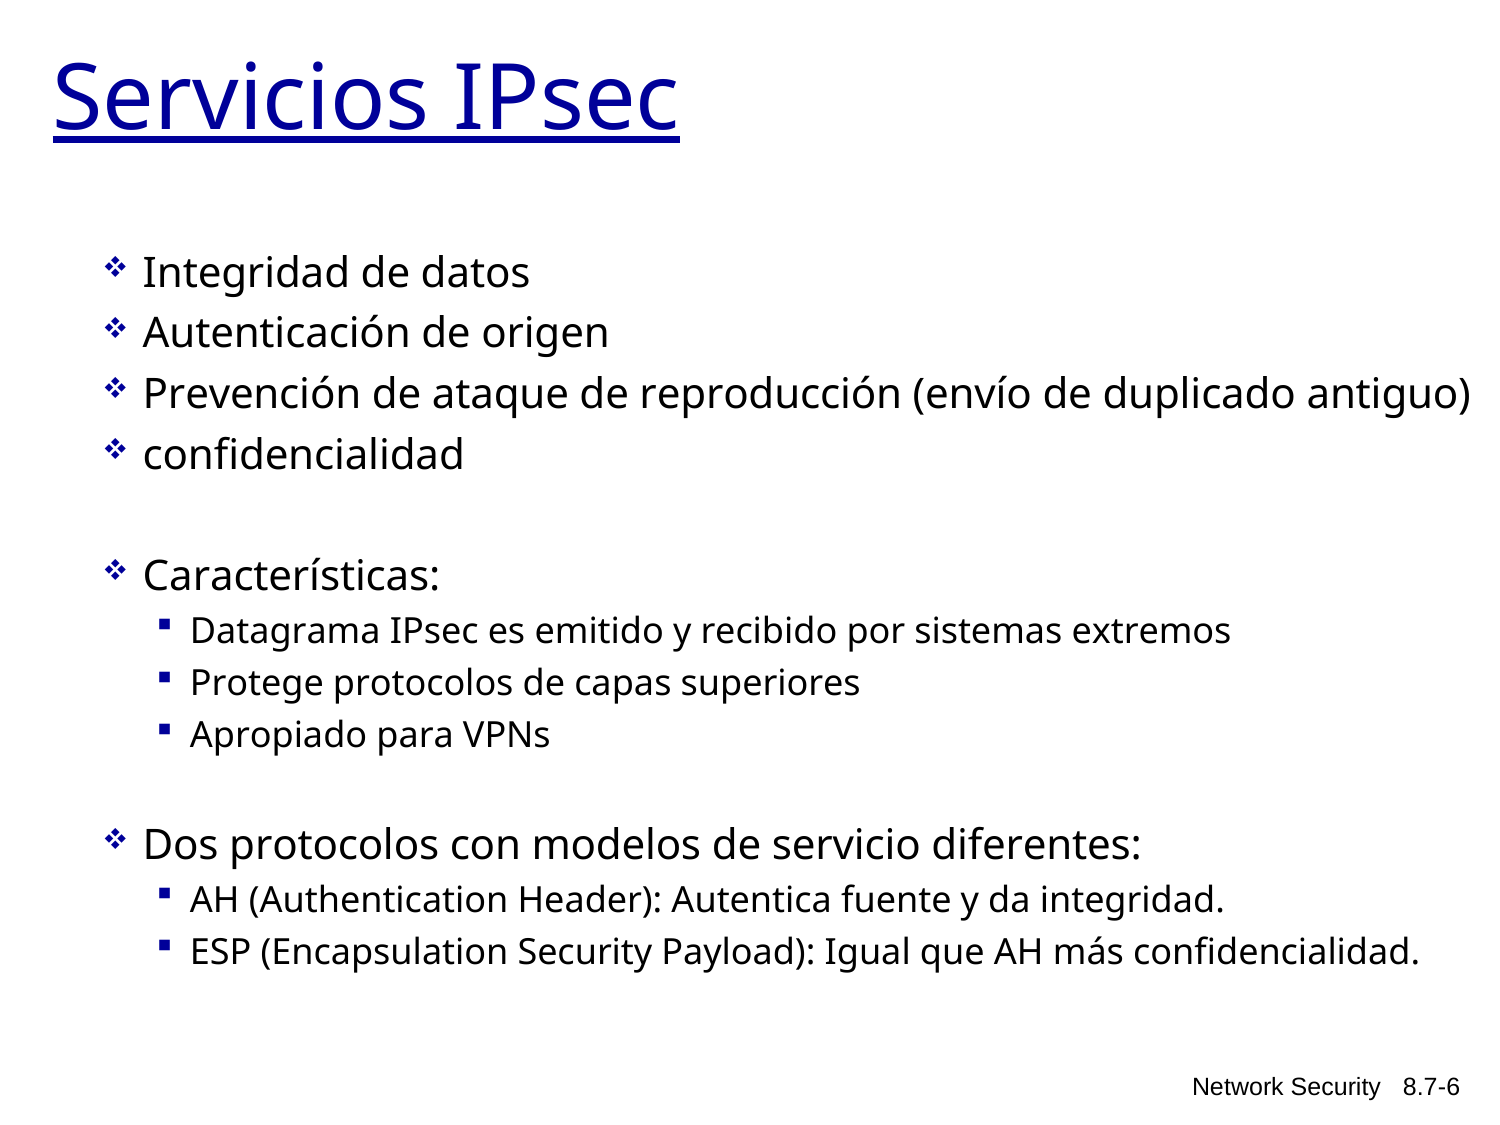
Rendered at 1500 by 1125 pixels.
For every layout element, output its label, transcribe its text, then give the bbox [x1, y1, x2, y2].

text_box Network Security [762, 1062, 1397, 1114]
title Servicios IPsec [37, 19, 1457, 166]
list Integridad de datos Autenticación de origen Prevención de ataque de reproducción (envío de duplicado antiguo) confidencialidad Características: Datagrama IPsec es emitido y recibido por sistemas extremos Protege protocolos de capas superiores Apropiado para VPNs Dos protocolos con modelos de servicio diferentes: AH (Authentication Header): Autentica fuente y da integridad. ESP (Encapsulation Security Payload): Igual que AH más confidencialidad. [87, 237, 1490, 1001]
